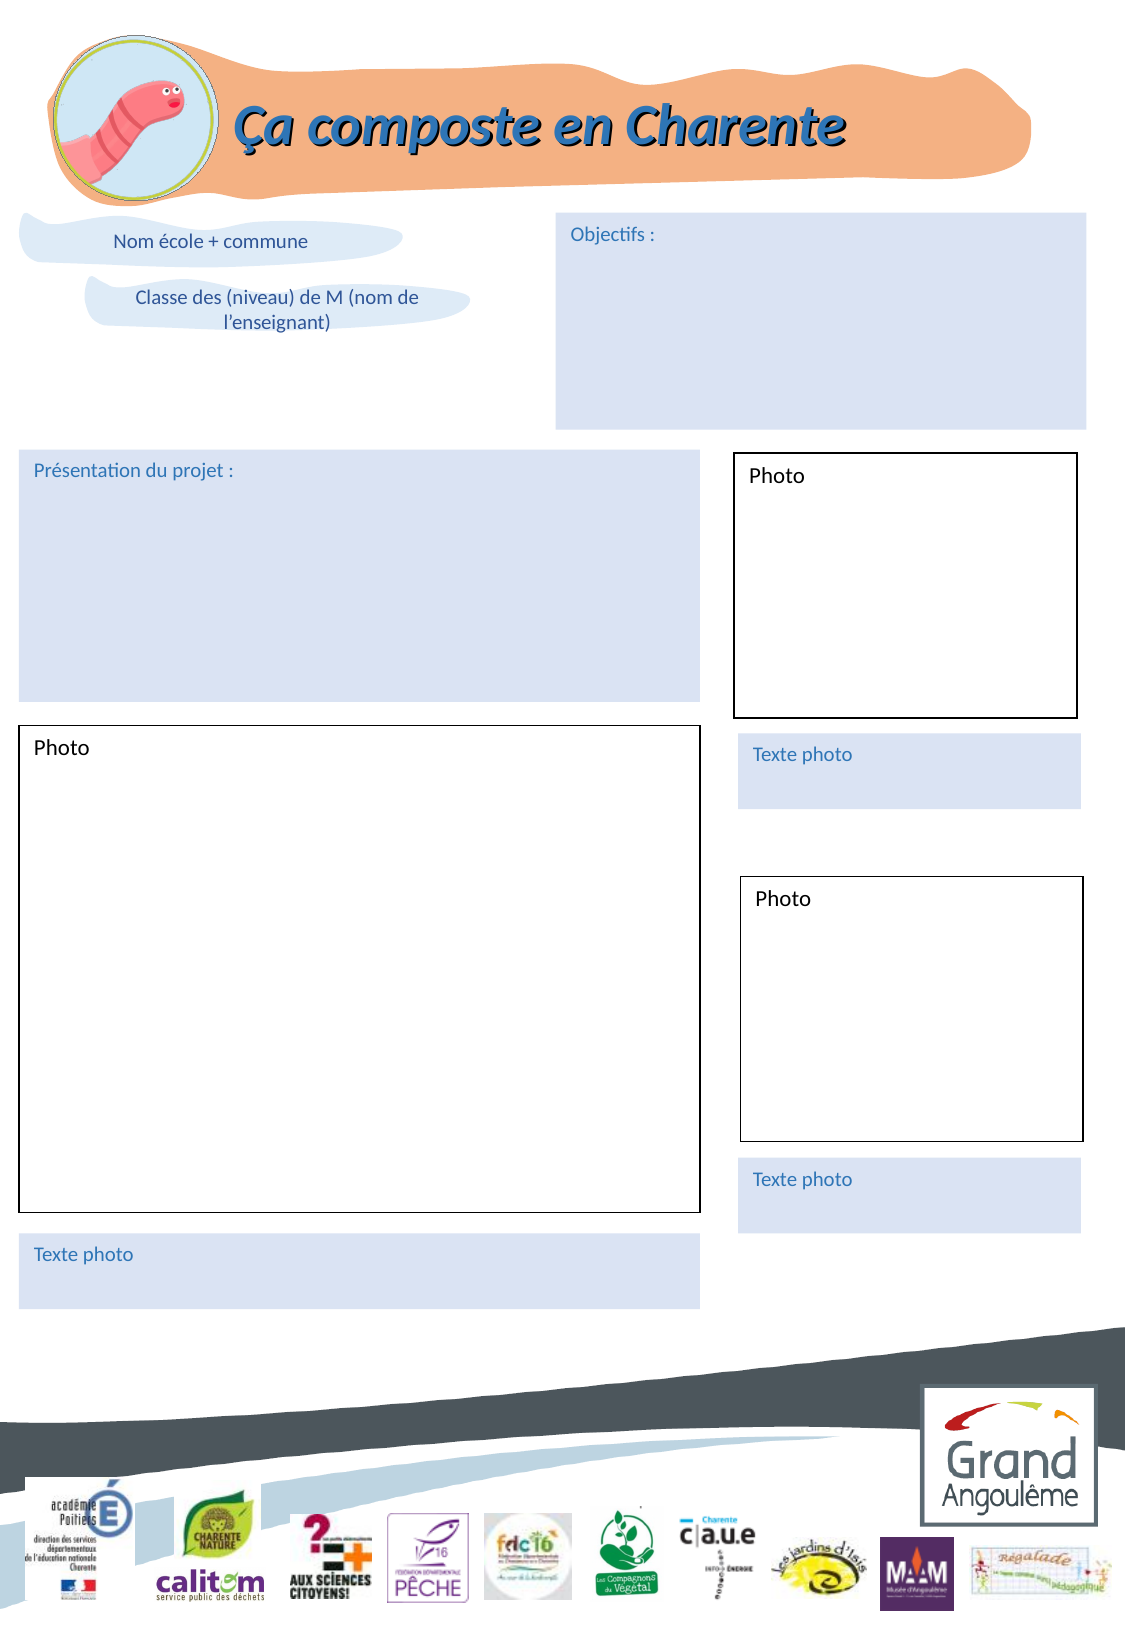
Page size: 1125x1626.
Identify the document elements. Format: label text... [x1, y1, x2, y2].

text_box Nom école + commune [18, 212, 403, 268]
text_box Texte photo [738, 1157, 1081, 1234]
picture [0, 1312, 1125, 1625]
text_box Texte photo [18, 1233, 700, 1310]
text_box Photo [740, 876, 1084, 1142]
text_box Ça composte en Charente [226, 58, 1032, 200]
text_box Texte photo [738, 733, 1081, 810]
text_box Objectifs : [555, 212, 1087, 430]
text_box Présentation du projet : [18, 449, 700, 702]
text_box Classe des (niveau) de M (nom de l’enseignant) [84, 276, 471, 331]
text_box Photo [734, 453, 1077, 719]
text_box Photo [18, 725, 700, 1213]
picture [41, 27, 226, 213]
